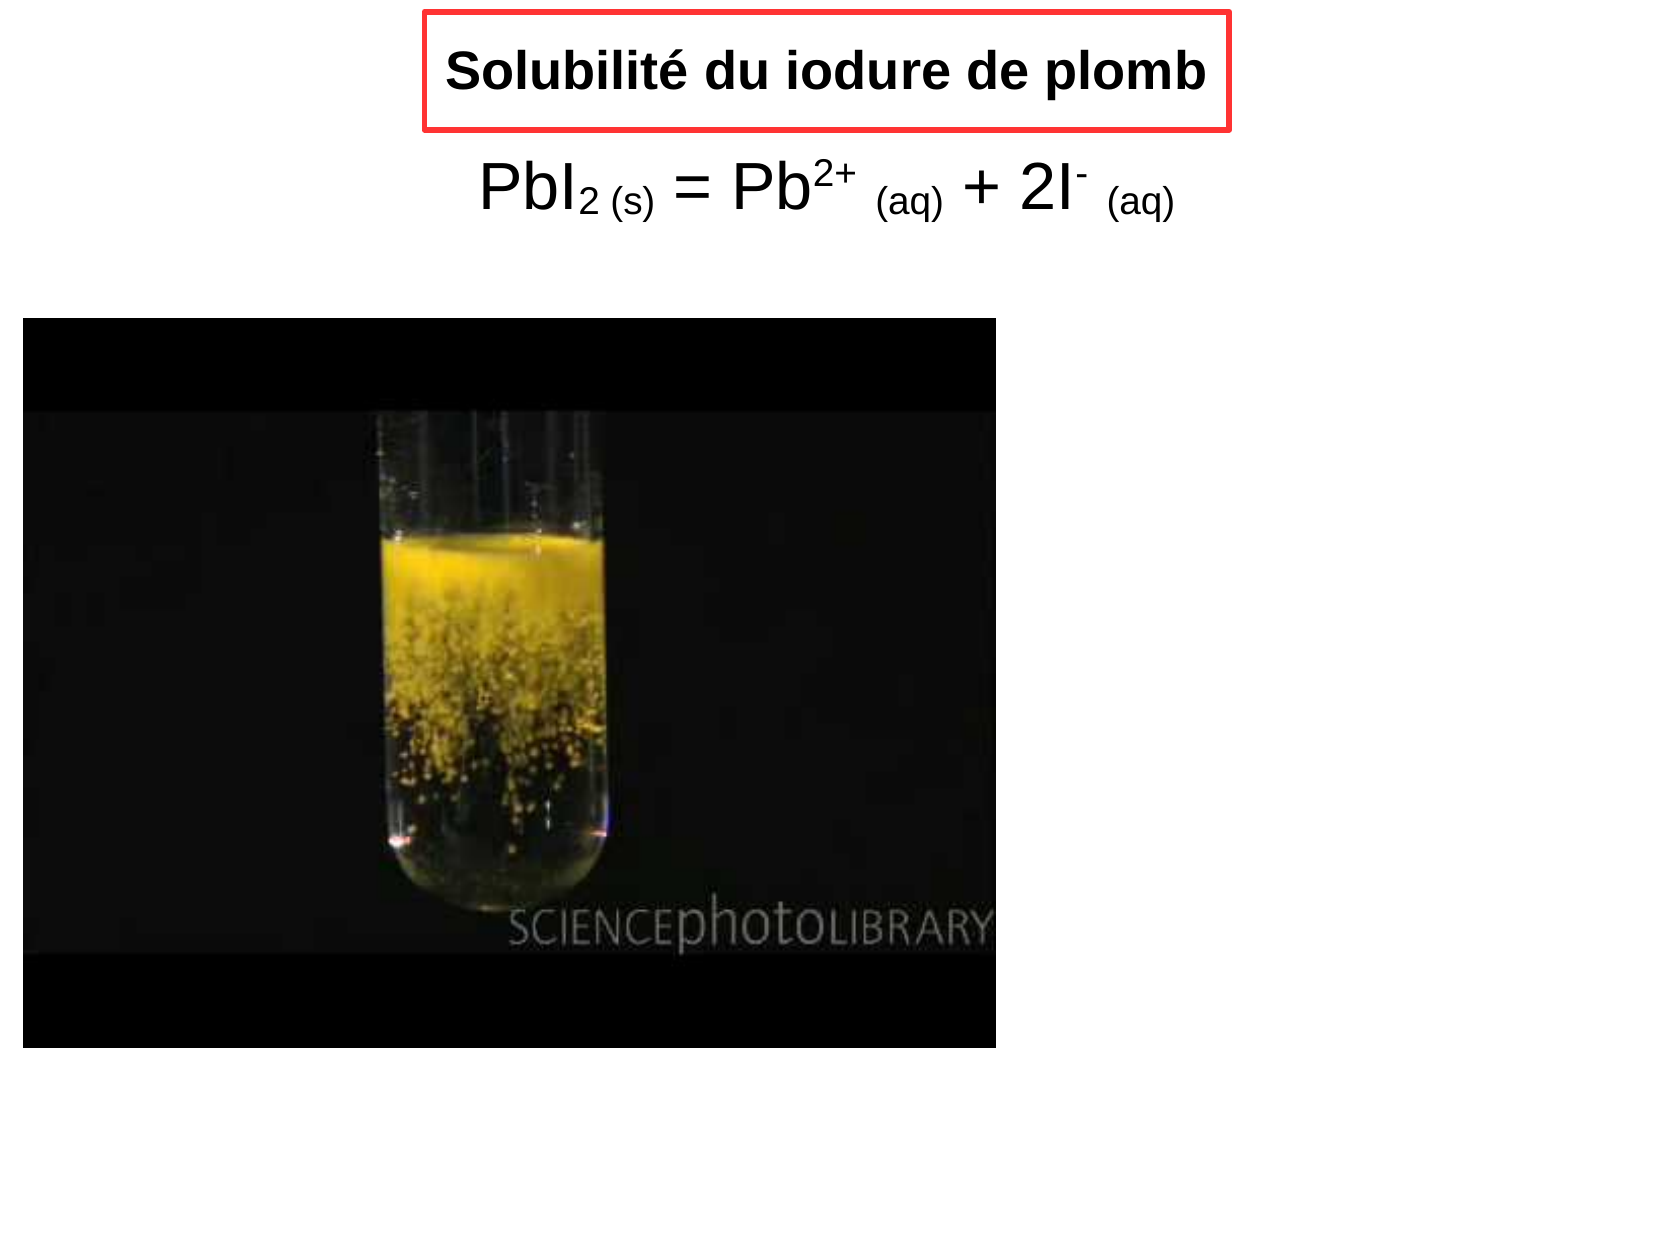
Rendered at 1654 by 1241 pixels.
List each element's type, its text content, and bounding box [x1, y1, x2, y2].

text_box Solubilité du iodure de plomb [424, 11, 1230, 130]
picture [23, 318, 996, 1048]
text_box PbI2 (s) = Pb2+ (aq) + 2I- (aq) [463, 141, 1190, 256]
